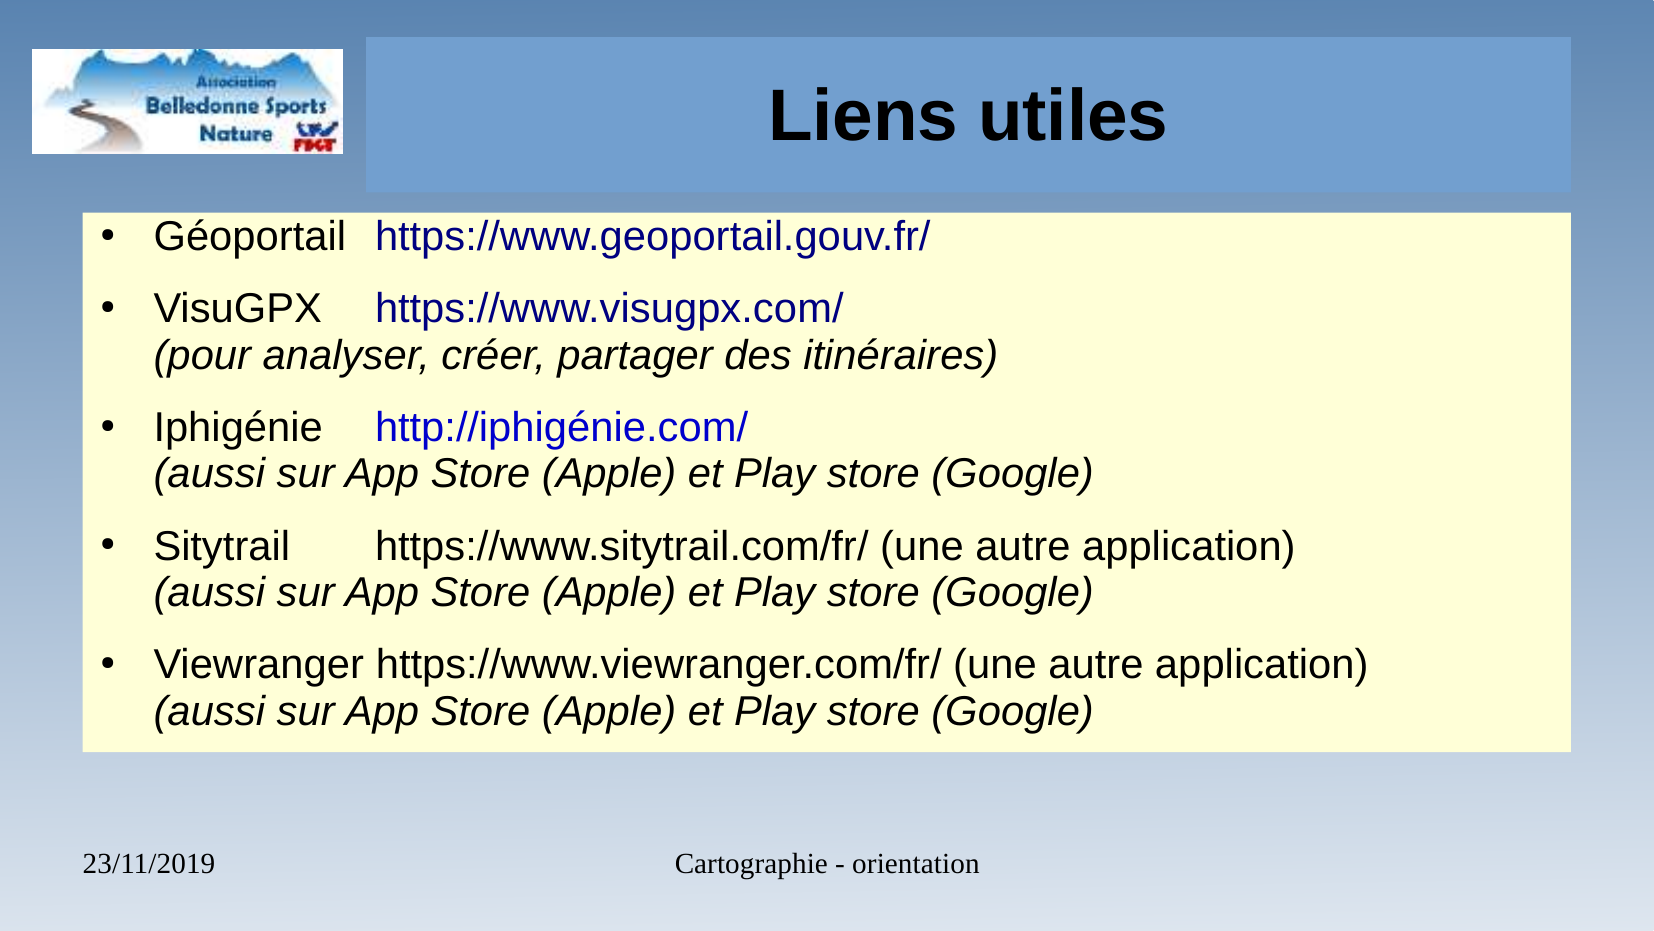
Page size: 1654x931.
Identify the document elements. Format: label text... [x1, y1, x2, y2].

list Géoportail https://www.geoportail.gouv.fr/ VisuGPX https://www.visugpx.com/ (pour analyser, créer, partager des itinéraires) Iphigénie http://iphigénie.com/ (aussi sur App Store (Apple) et Play store (Google) Sitytrail https://www.sitytrail.com/fr/ (une autre application) (aussi sur App Store (Apple) et Play store (Google) Viewranger https://www.viewranger.com/fr/ (une autre application) (aussi sur App Store (Apple) et Play store (Google) [82, 212, 1571, 753]
picture [32, 49, 343, 154]
title Liens utiles [366, 37, 1571, 193]
